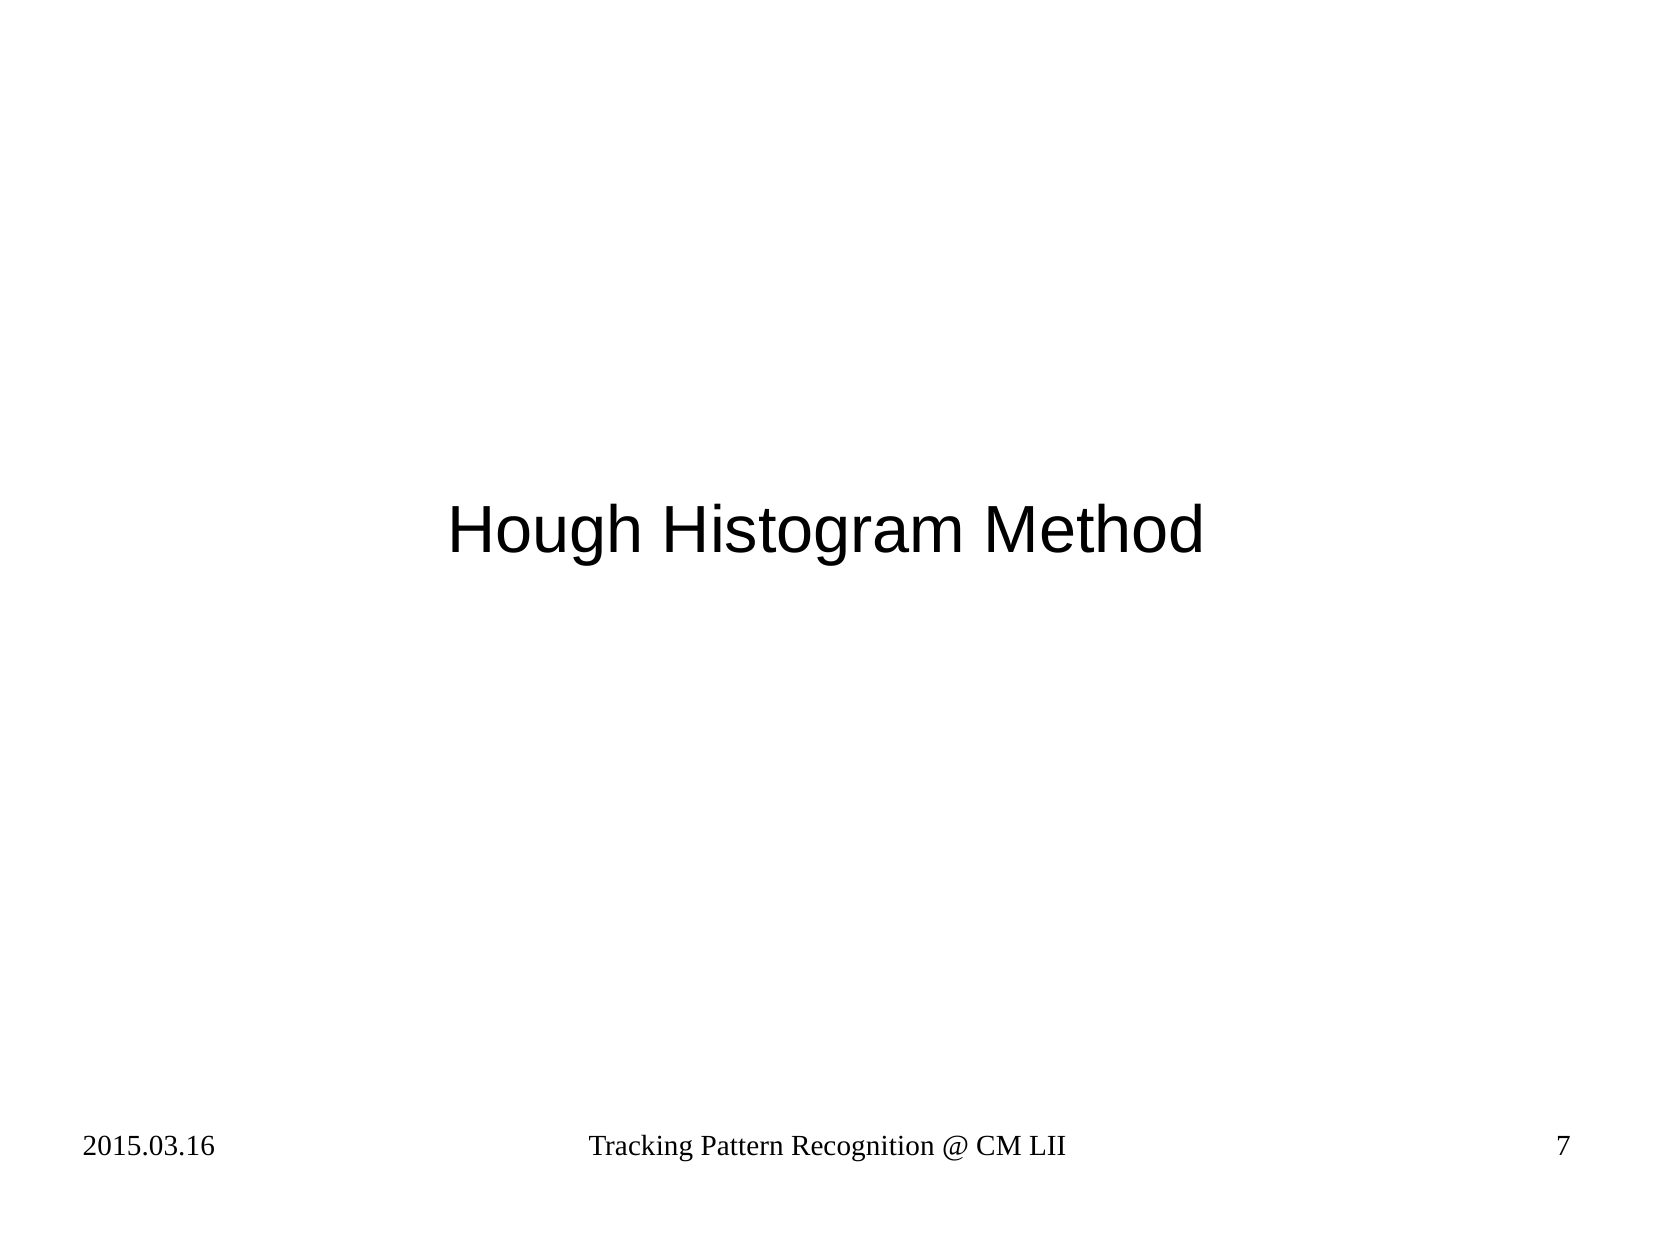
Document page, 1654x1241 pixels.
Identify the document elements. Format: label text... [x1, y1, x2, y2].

subtitle Hough Histogram Method [82, 49, 1571, 1010]
